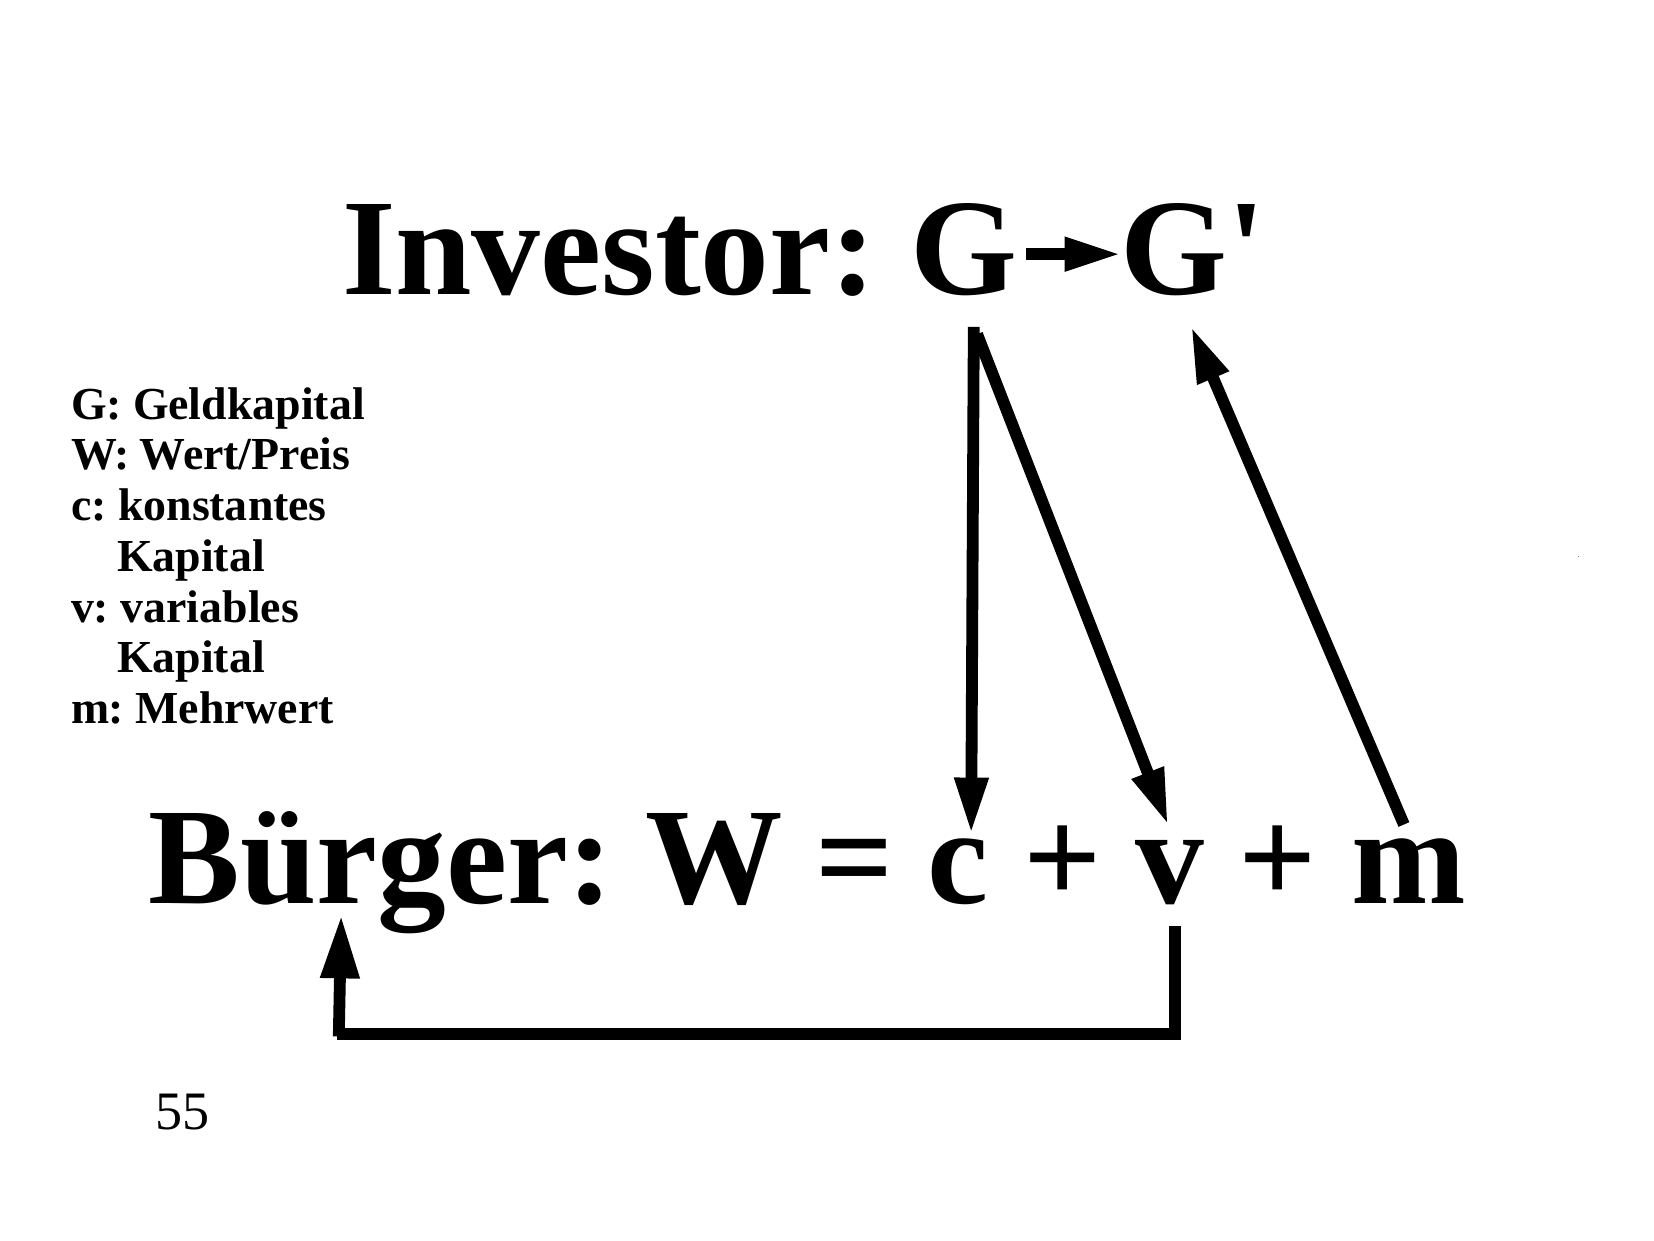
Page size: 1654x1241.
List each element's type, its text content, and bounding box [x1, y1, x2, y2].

text_box <Foliennummer> [0, 1073, 388, 1181]
text_box Investor: G G' Bürger: W = c + v + m [92, 164, 1579, 949]
text_box G: Geldkapital W: Wert/Preis c: konstantes Kapital v: variables Kapital m: Mehrwert [56, 370, 401, 751]
